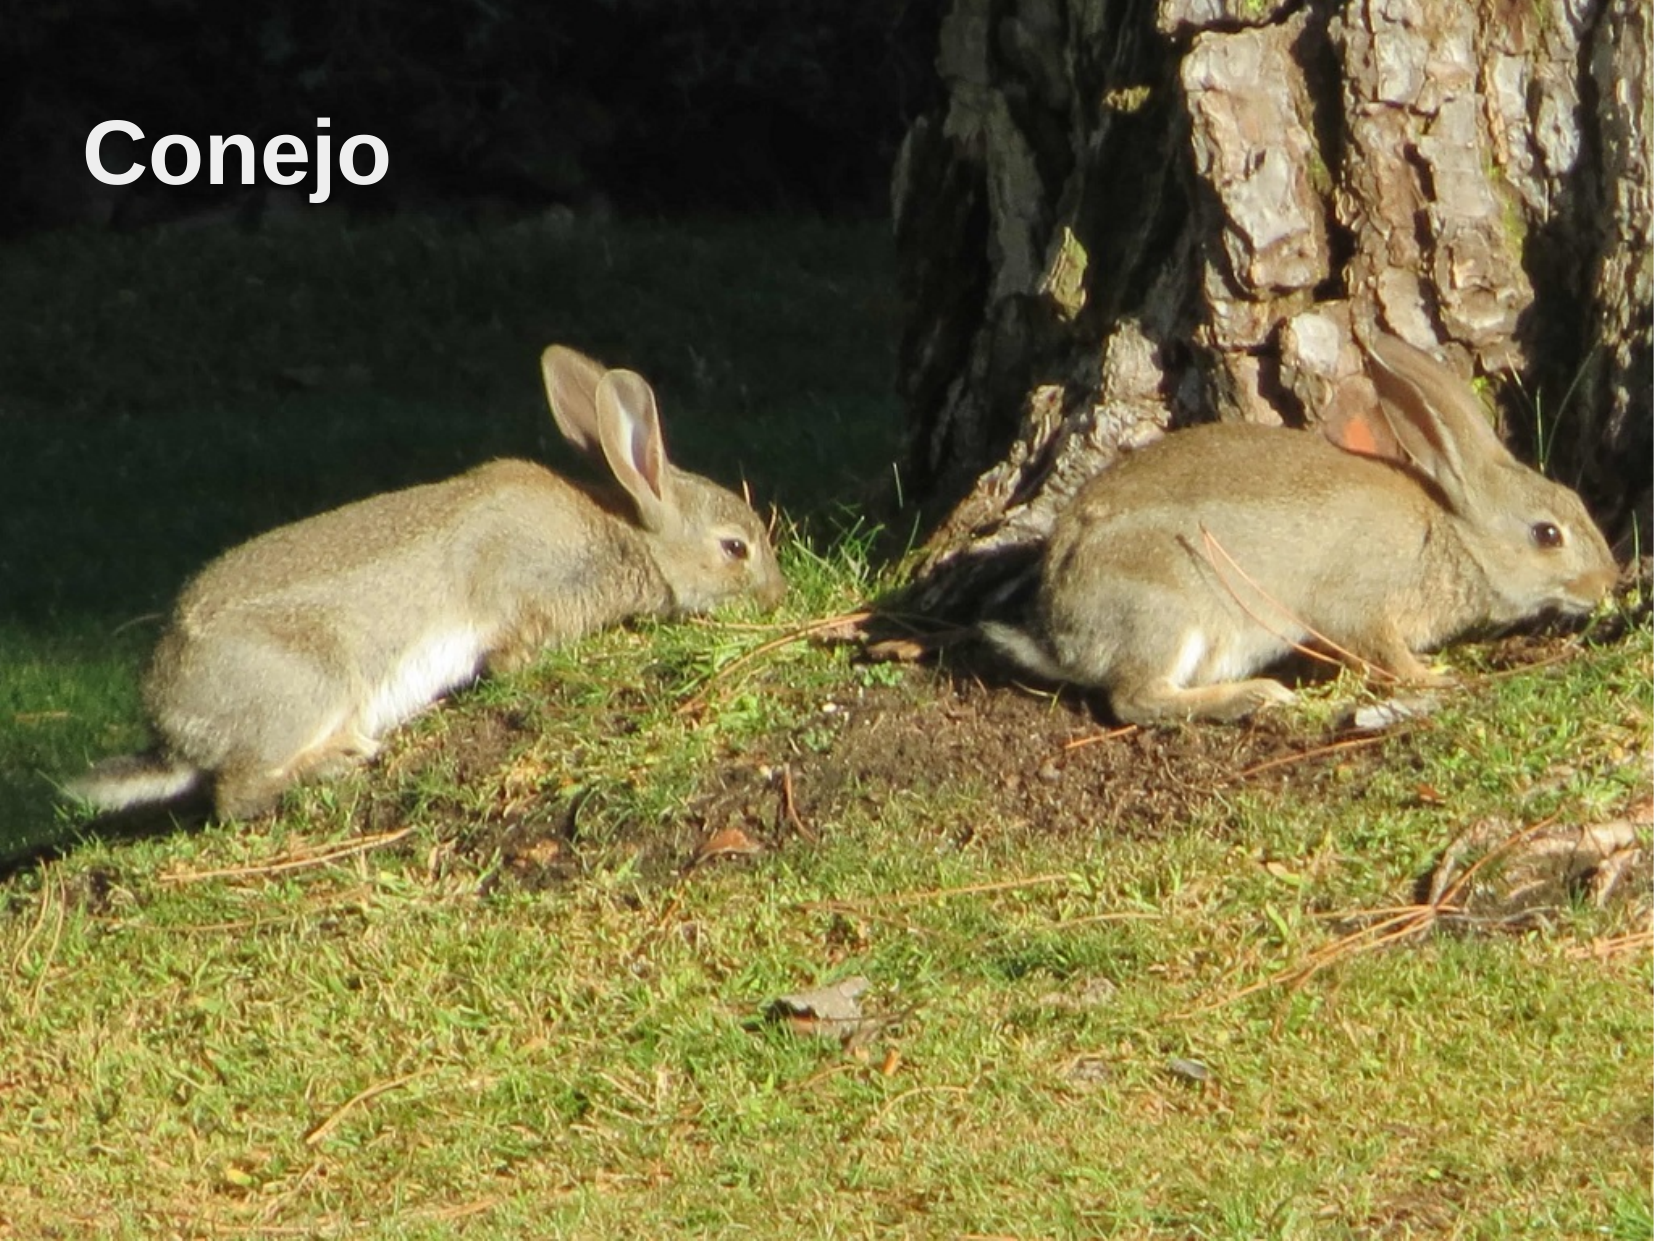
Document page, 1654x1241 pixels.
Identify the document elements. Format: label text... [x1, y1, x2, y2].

title Conejo [82, 49, 1571, 257]
picture [0, 0, 1654, 1241]
